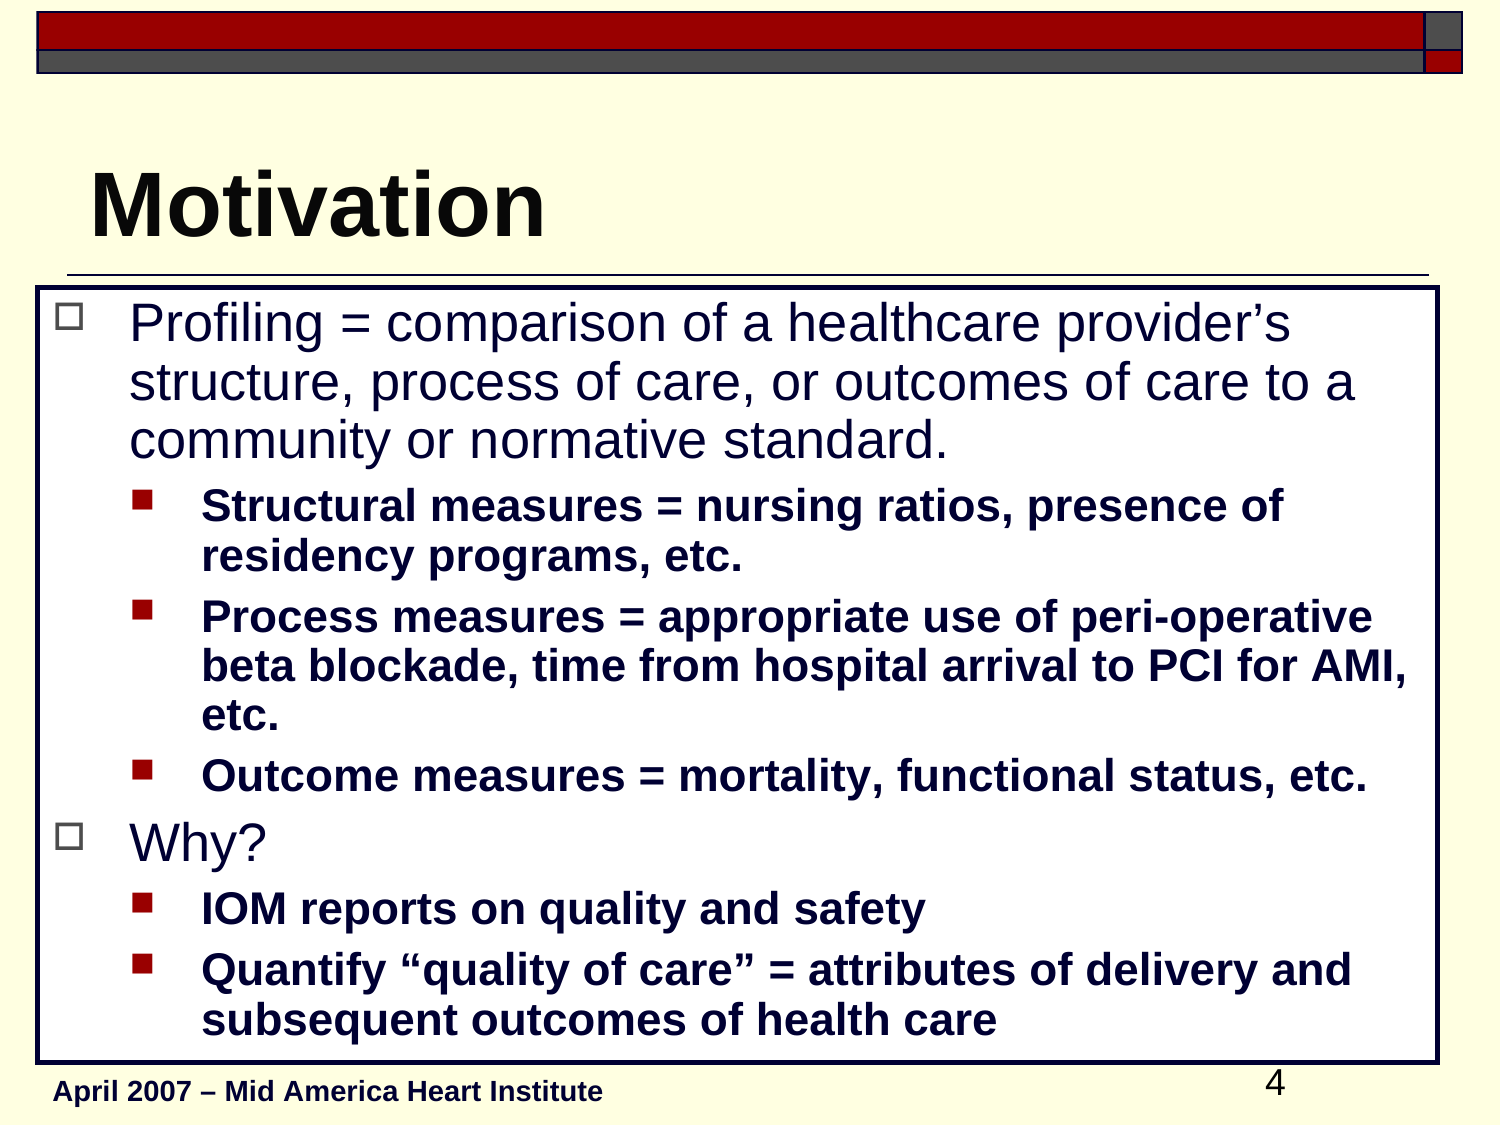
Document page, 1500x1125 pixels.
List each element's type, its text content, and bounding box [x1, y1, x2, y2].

list Profiling = comparison of a healthcare provider’s structure, process of care, or outcomes of care to a community or normative standard. Structural measures = nursing ratios, presence of residency programs, etc. Process measures = appropriate use of peri-operative beta blockade, time from hospital arrival to PCI for AMI, etc. Outcome measures = mortality, functional status, etc. Why? IOM reports on quality and safety Quantify “quality of care” = attributes of delivery and subsequent outcomes of health care [37, 287, 1438, 1063]
title Motivation [75, 87, 1426, 263]
